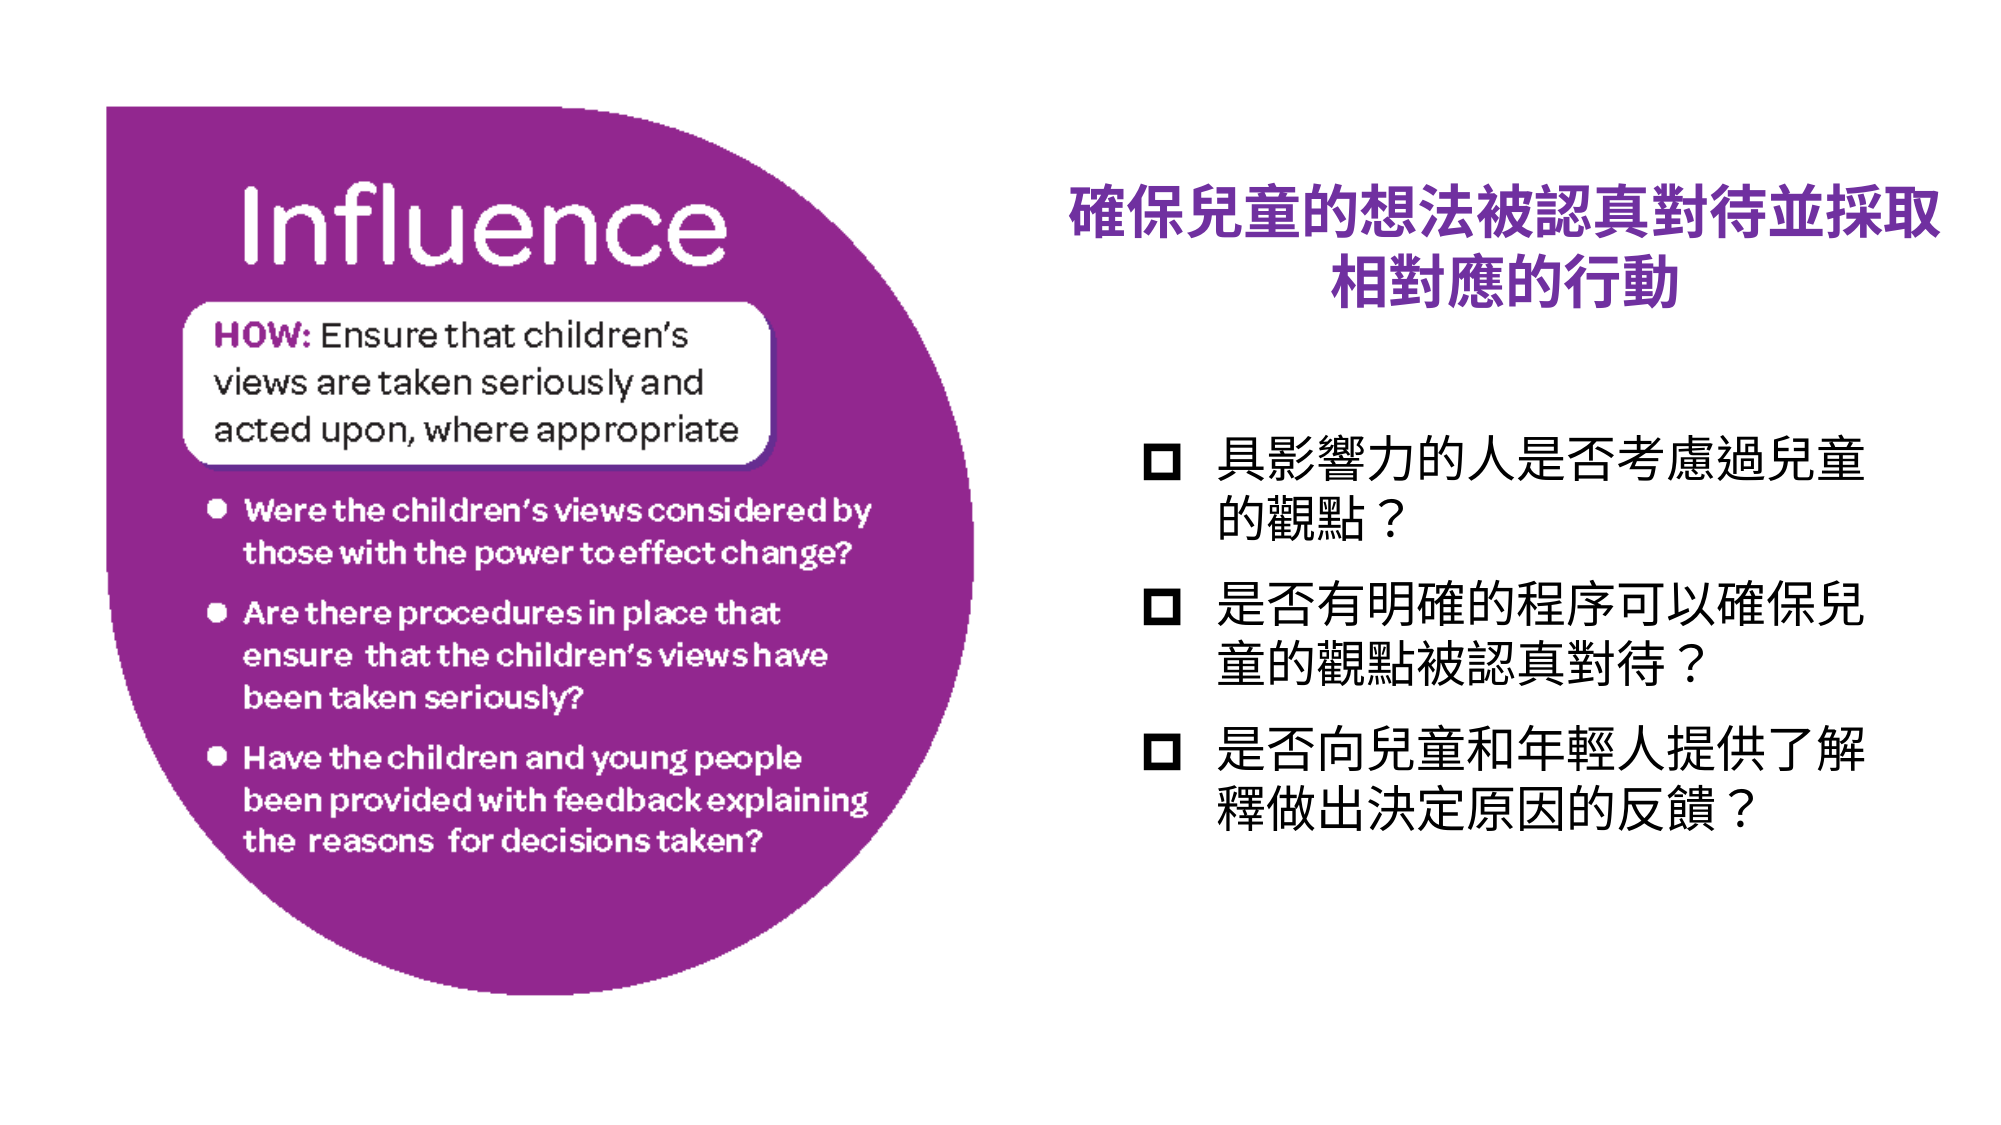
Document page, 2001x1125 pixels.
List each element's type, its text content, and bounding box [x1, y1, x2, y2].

text_box 確保兒童的想法被認真對待並採取相對應的行動 [1052, 168, 1959, 324]
picture [79, 89, 1010, 1020]
text_box 具影響力的人是否考慮過兒童的觀點？ 是否有明確的程序可以確保兒童的觀點被認真對待？ 是否向兒童和年輕人提供了解釋做出決定原因的反饋？ [1126, 420, 1885, 846]
